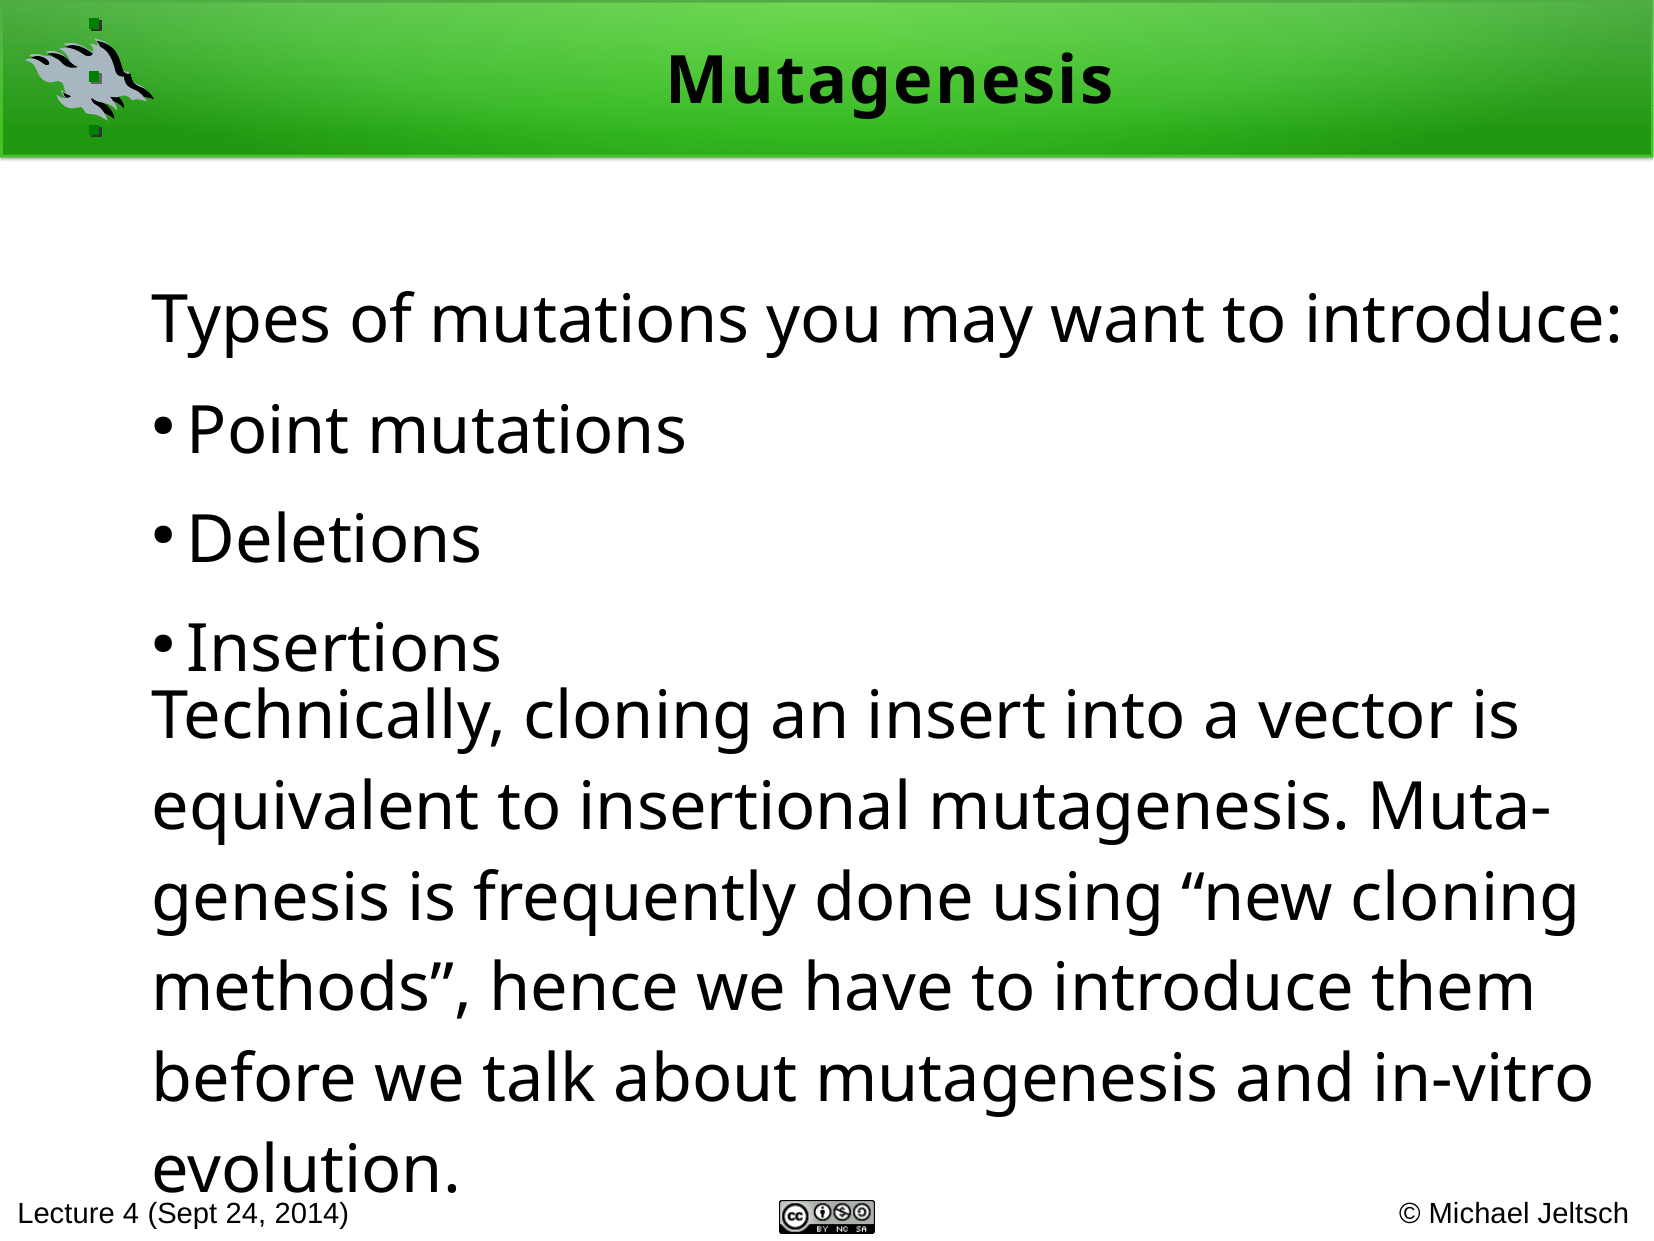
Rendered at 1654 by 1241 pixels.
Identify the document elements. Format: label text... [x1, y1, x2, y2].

title Mutagenesis [162, 32, 1618, 123]
picture [779, 1200, 875, 1234]
text_box Technically, cloning an insert into a vector is equivalent to insertional mutagenesis. Muta- genesis is frequently done using “new cloning methods”, hence we have to introduce them before we talk about mutagenesis and in-vitro evolution. [136, 659, 1488, 1074]
text_box Point mutations Deletions Insertions [136, 375, 1487, 626]
text_box Types of mutations you may want to introduce: [136, 263, 1516, 346]
